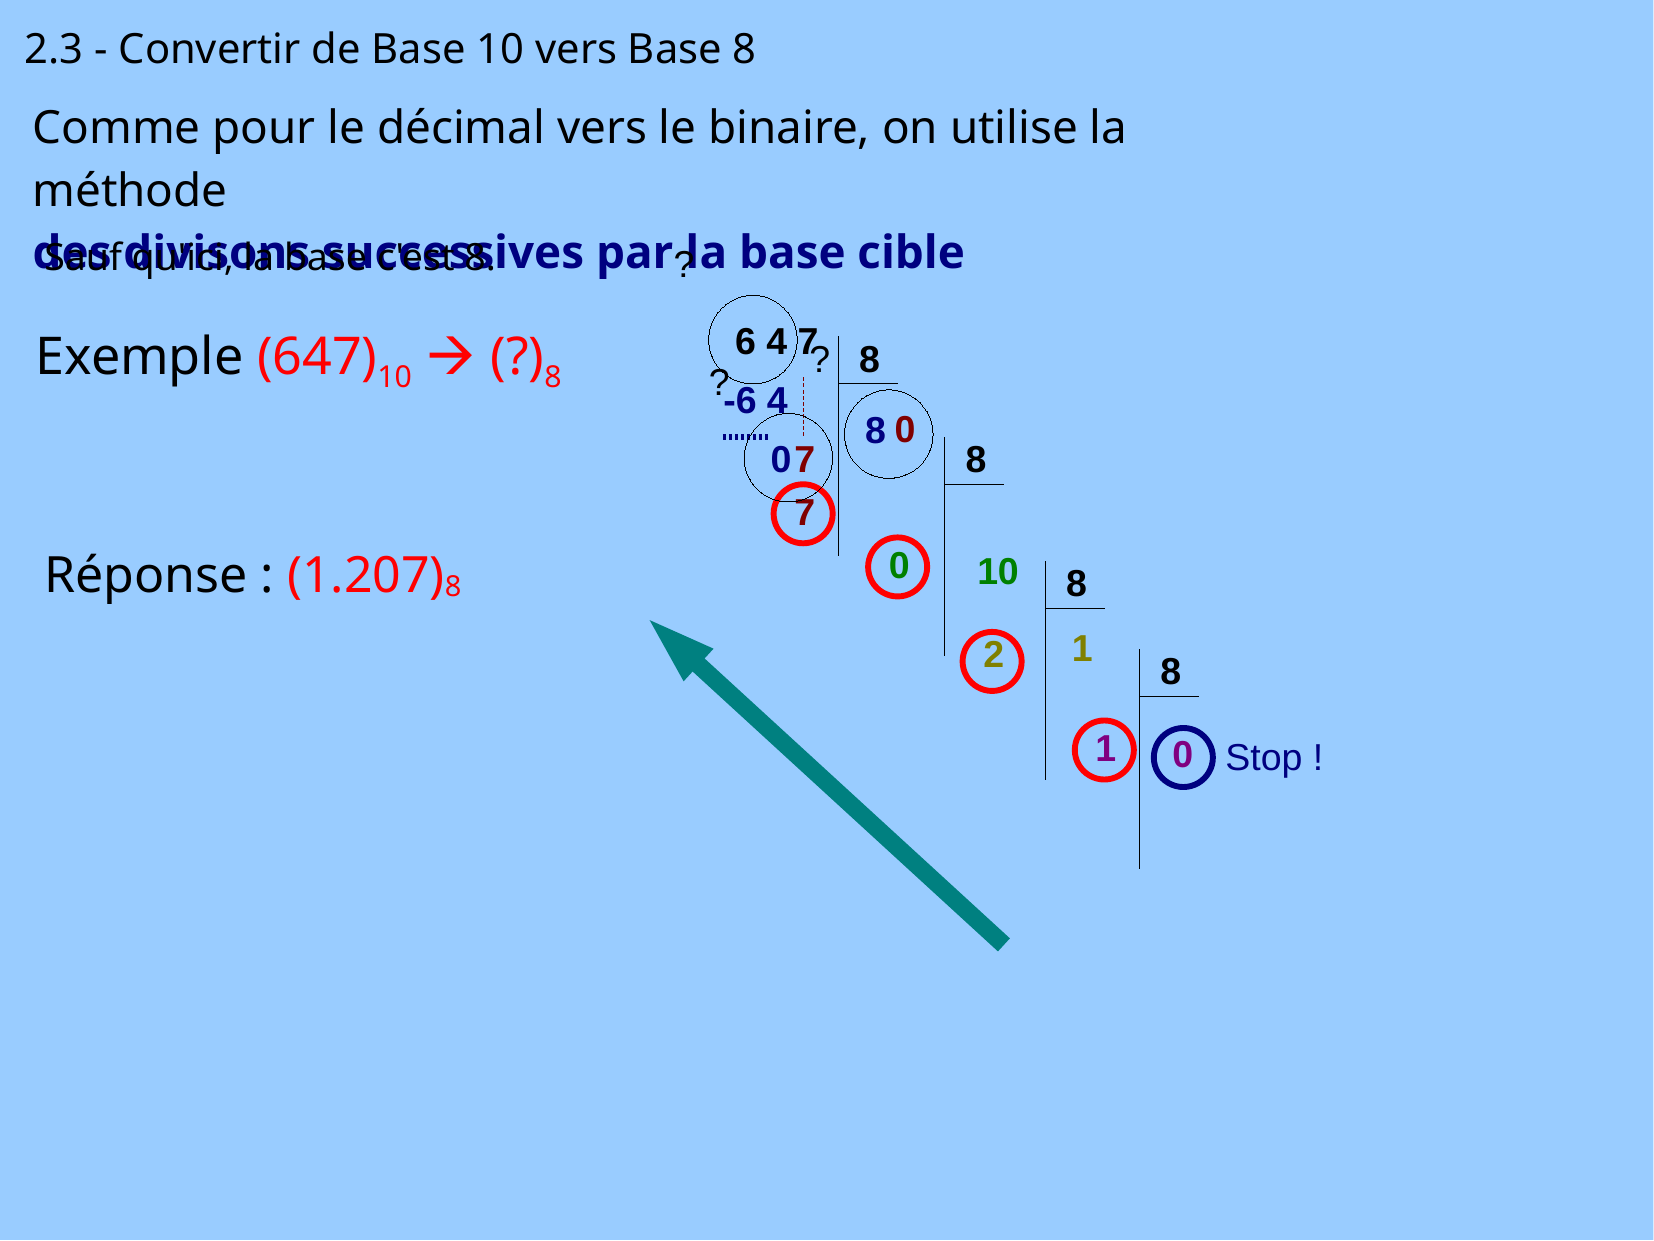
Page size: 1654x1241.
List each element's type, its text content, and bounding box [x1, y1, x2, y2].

text_box Stop ! [1210, 728, 1418, 786]
text_box 0 [755, 431, 779, 490]
text_box Sauf qu'ici, la base c'est 8. [29, 223, 1034, 284]
text_box -6 4 [708, 372, 827, 431]
text_box 2 [968, 635, 1018, 685]
text_box 0 [874, 541, 924, 593]
text_box 7 [779, 431, 838, 484]
text_box 0 [913, 537, 934, 596]
text_box 8 [1051, 555, 1111, 615]
text_box 7 [779, 537, 787, 543]
text_box ? [794, 330, 884, 388]
text_box ? [694, 354, 783, 412]
text_box 7 [819, 484, 838, 543]
text_box 0 [1203, 778, 1210, 785]
text_box 8 [850, 401, 879, 460]
text_box 0 [874, 537, 883, 543]
text_box 8 [1145, 643, 1205, 703]
text_box 8 [950, 431, 1010, 491]
text_box 7 [779, 484, 788, 491]
text_box 8 [844, 330, 904, 390]
text_box 6 4 7 [720, 312, 839, 372]
text_box Comme pour le décimal vers le binaire, on utilise la méthode des divisons successives par la base cible [17, 87, 1278, 213]
text_box 0 [1157, 731, 1209, 784]
text_box 10 [962, 543, 1052, 602]
text_box 1 [1080, 720, 1089, 727]
text_box Réponse : (1.207)8 [29, 531, 562, 624]
text_box 0 [1157, 778, 1164, 785]
text_box 2.3 - Convertir de Base 10 vers Base 8 [9, 10, 873, 77]
text_box 2 [968, 625, 1028, 685]
text_box 1 [1080, 724, 1130, 776]
text_box Exemple (647)10  (?)8 [17, 318, 680, 391]
text_box 0 [879, 401, 939, 460]
text_box ? [658, 236, 748, 294]
text_box 1 [1057, 620, 1117, 679]
text_box 1 [1080, 773, 1087, 779]
text_box 7 [779, 488, 829, 540]
text_box 1 [1119, 720, 1140, 779]
text_box 0 [1195, 726, 1247, 737]
text_box 0 [1157, 726, 1172, 737]
